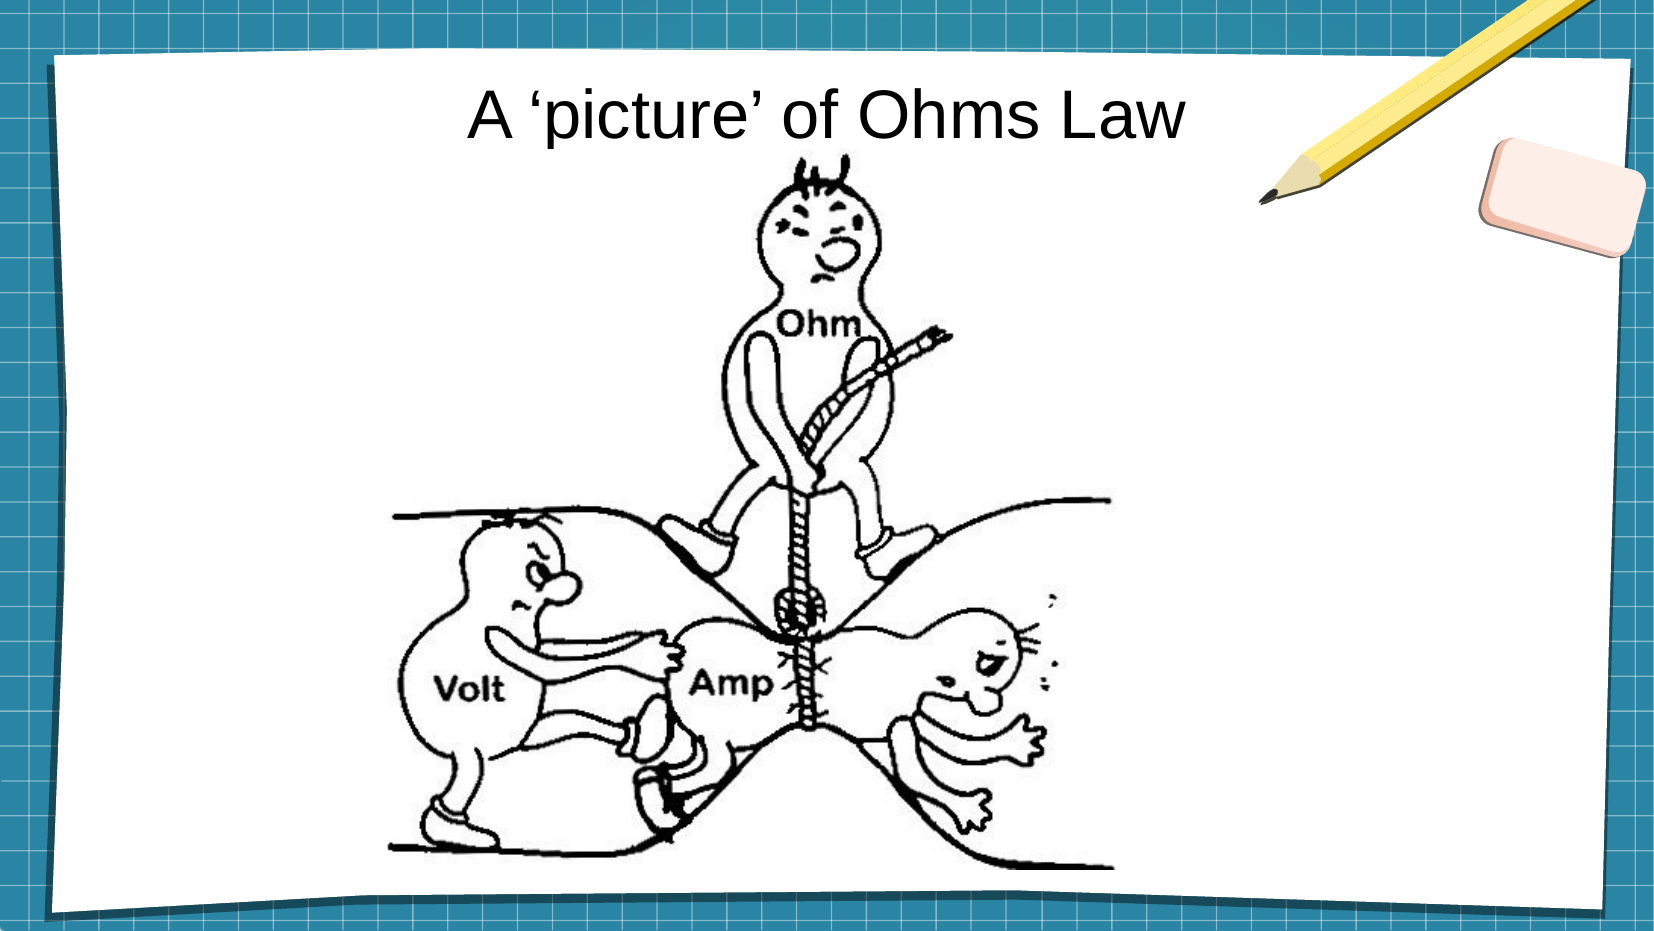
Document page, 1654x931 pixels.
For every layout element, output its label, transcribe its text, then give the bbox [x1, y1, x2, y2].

picture [376, 149, 1126, 870]
title A ‘picture’ of Ohms Law [82, 37, 1571, 193]
